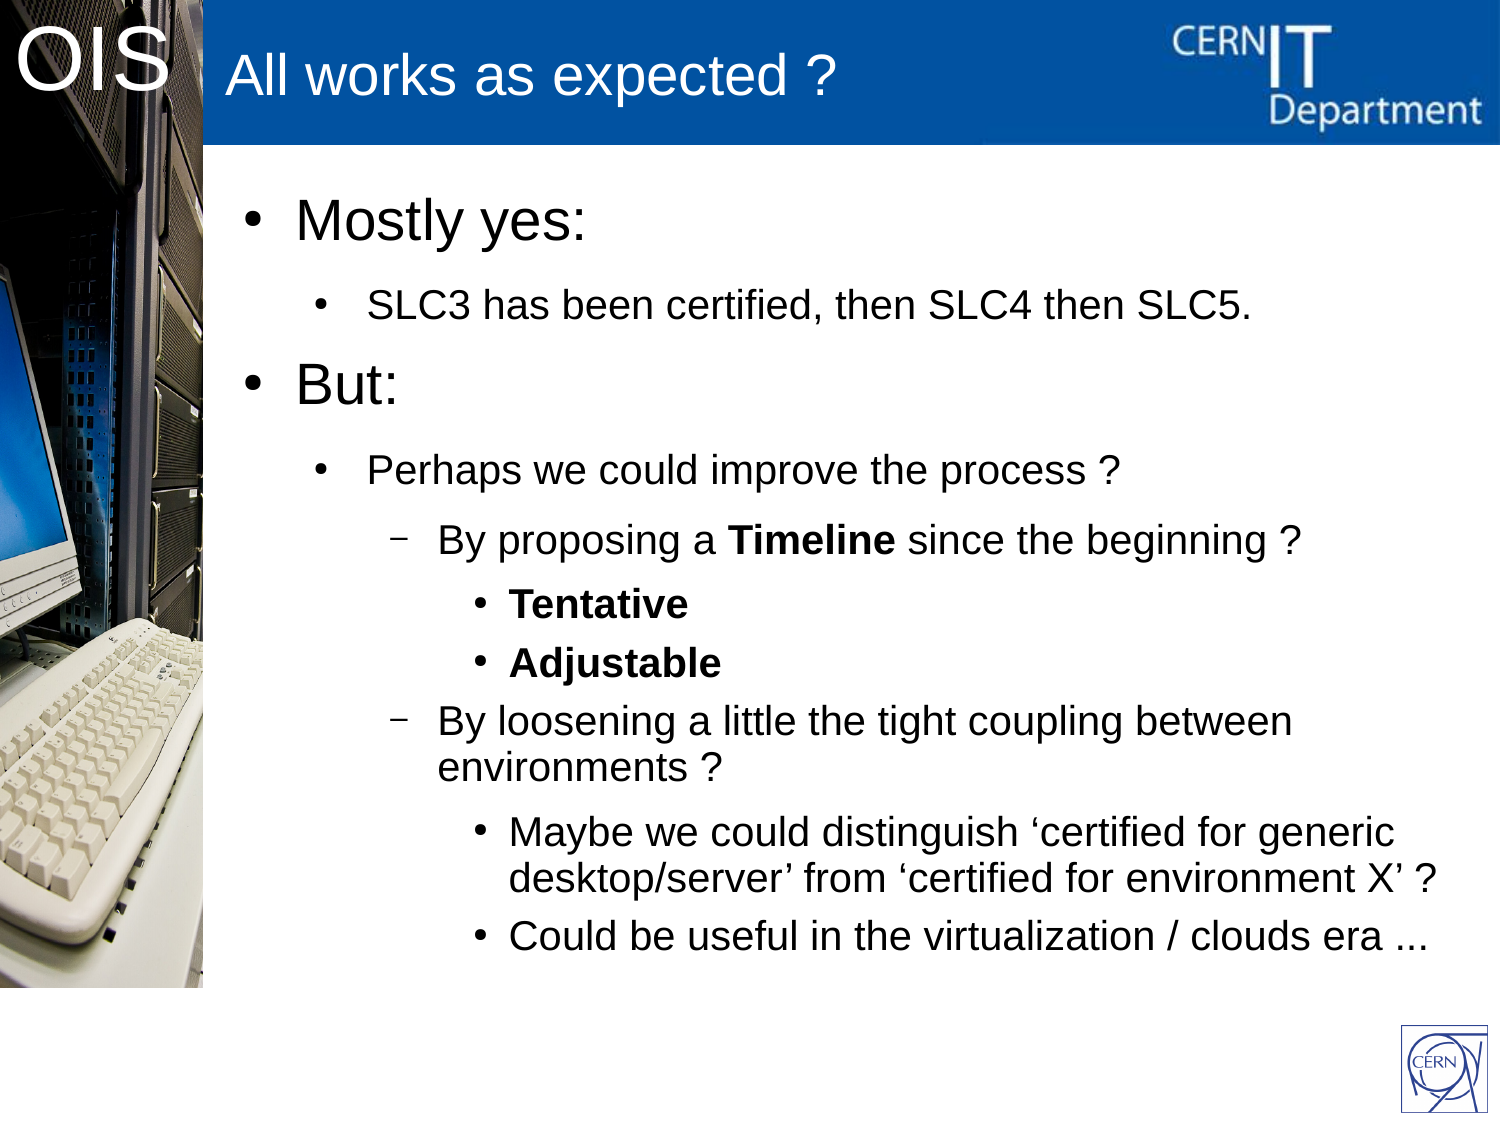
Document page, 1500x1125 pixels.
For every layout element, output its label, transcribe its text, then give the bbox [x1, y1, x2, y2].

picture [1401, 1025, 1488, 1113]
picture [0, 0, 1500, 988]
title All works as expected ? [225, 7, 1238, 143]
list Mostly yes: SLC3 has been certified, then SLC4 then SLC5. But: Perhaps we could improve the process ? By proposing a Timeline since the beginning ? Tentative Adjustable By loosening a little the tight coupling between environments ? Maybe we could distinguish ‘certified for generic desktop/server’ from ‘certified for environment X’ ? Could be useful in the virtualization / clouds era ... [225, 187, 1463, 1018]
